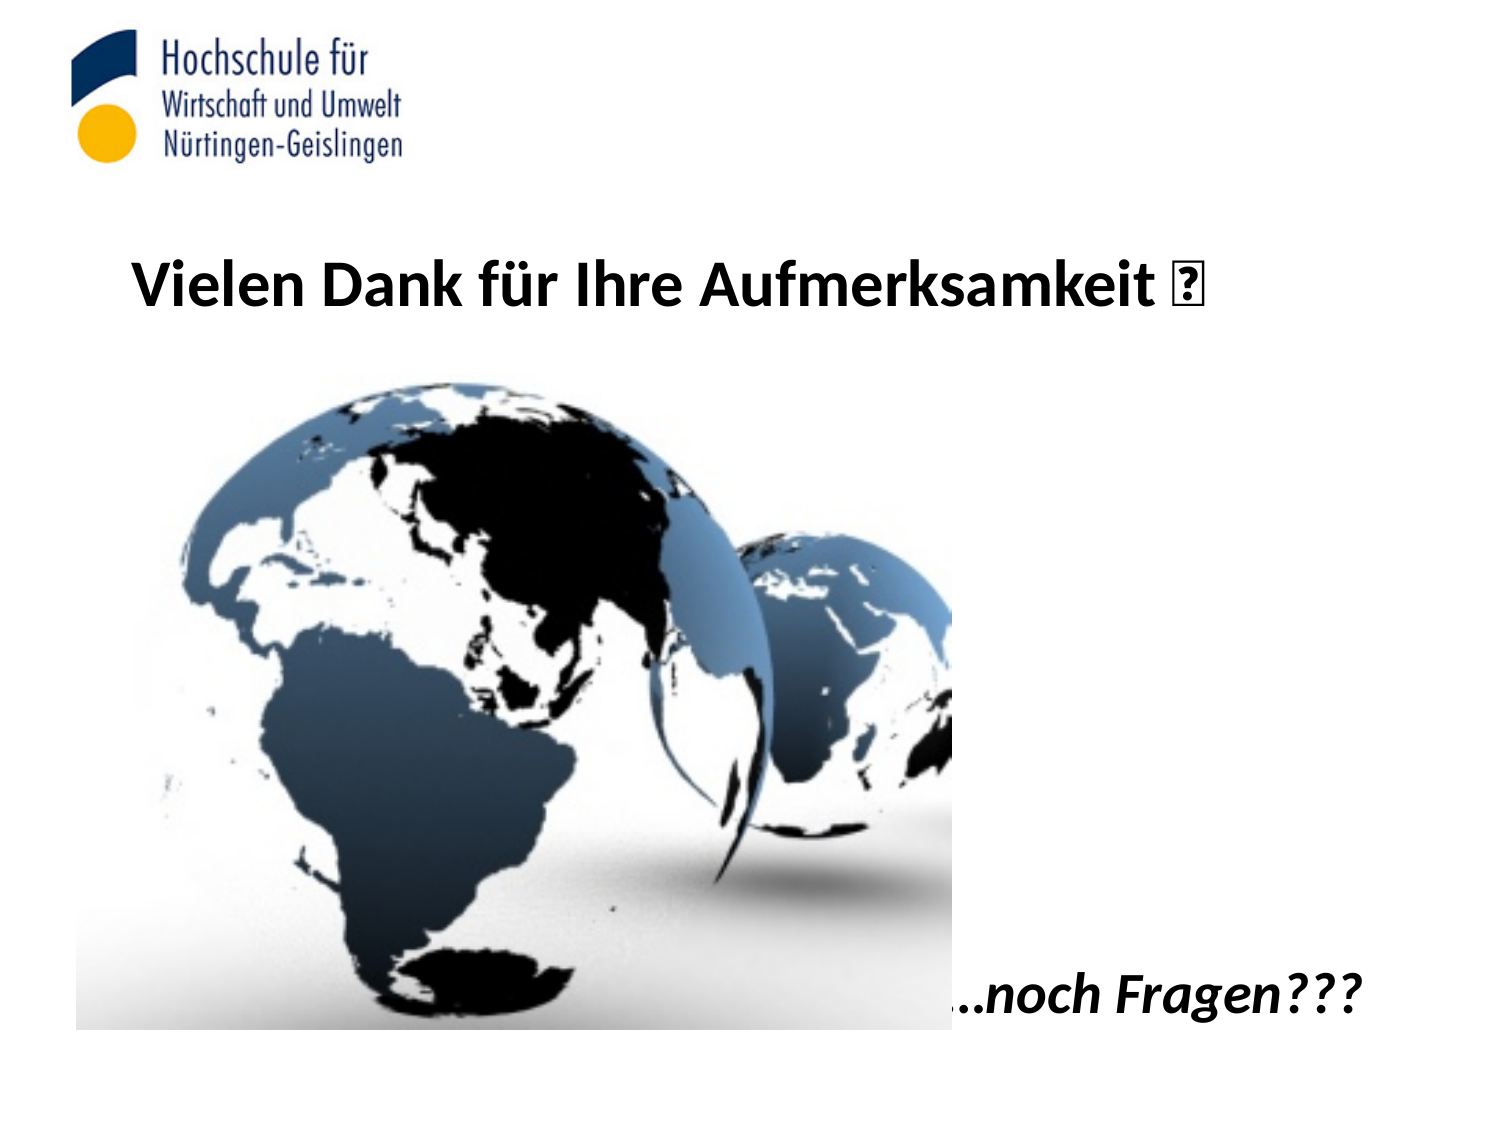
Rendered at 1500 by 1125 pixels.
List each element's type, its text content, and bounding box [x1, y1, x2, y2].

text_box Vielen Dank für Ihre Aufmerksamkeit  [116, 231, 1222, 327]
text_box …noch Fragen??? [929, 947, 1379, 1033]
picture [3, 19, 472, 176]
picture [76, 373, 952, 1030]
